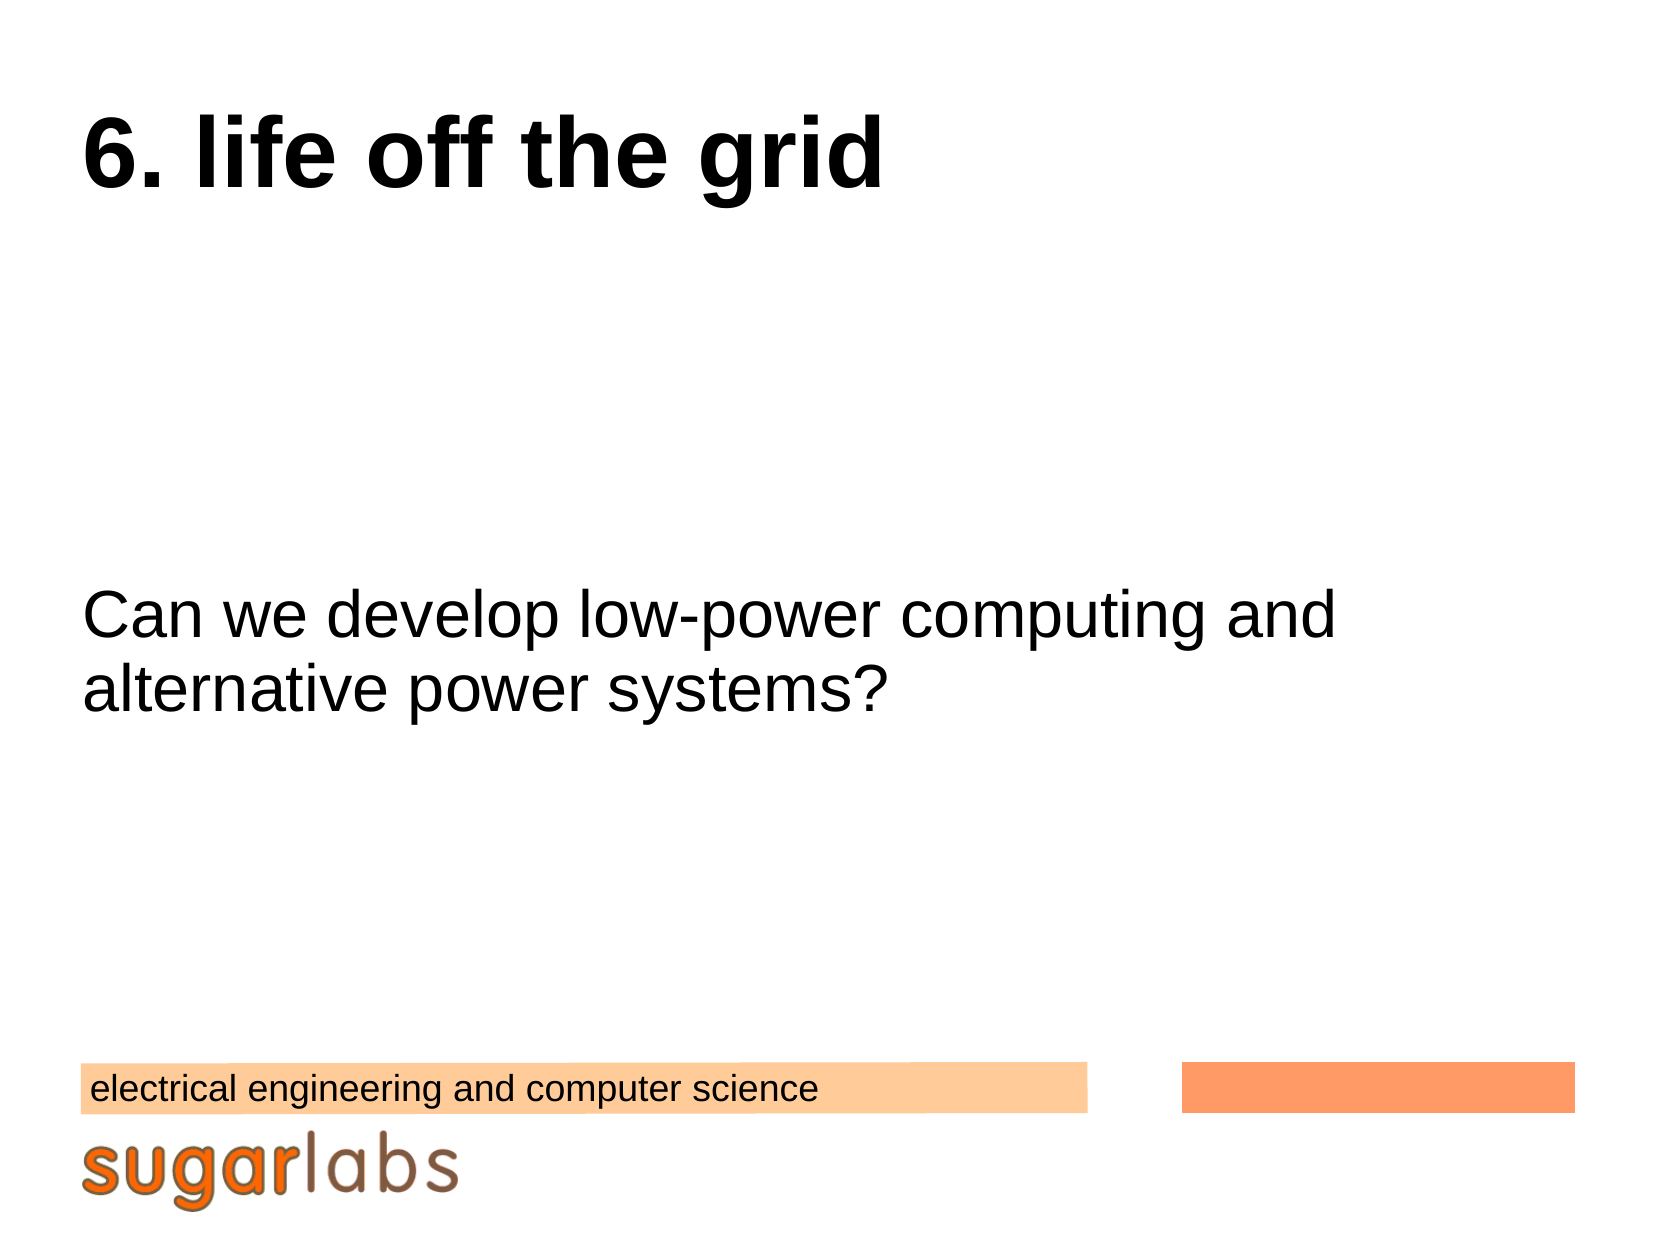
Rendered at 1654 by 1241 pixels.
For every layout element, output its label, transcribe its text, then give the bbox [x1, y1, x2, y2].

text_box electrical engineering and computer science [75, 1060, 938, 1122]
title 6. life off the grid [82, 49, 1571, 257]
subtitle Can we develop low-power computing and alternative power systems? [82, 290, 1571, 1013]
picture [82, 1130, 458, 1212]
